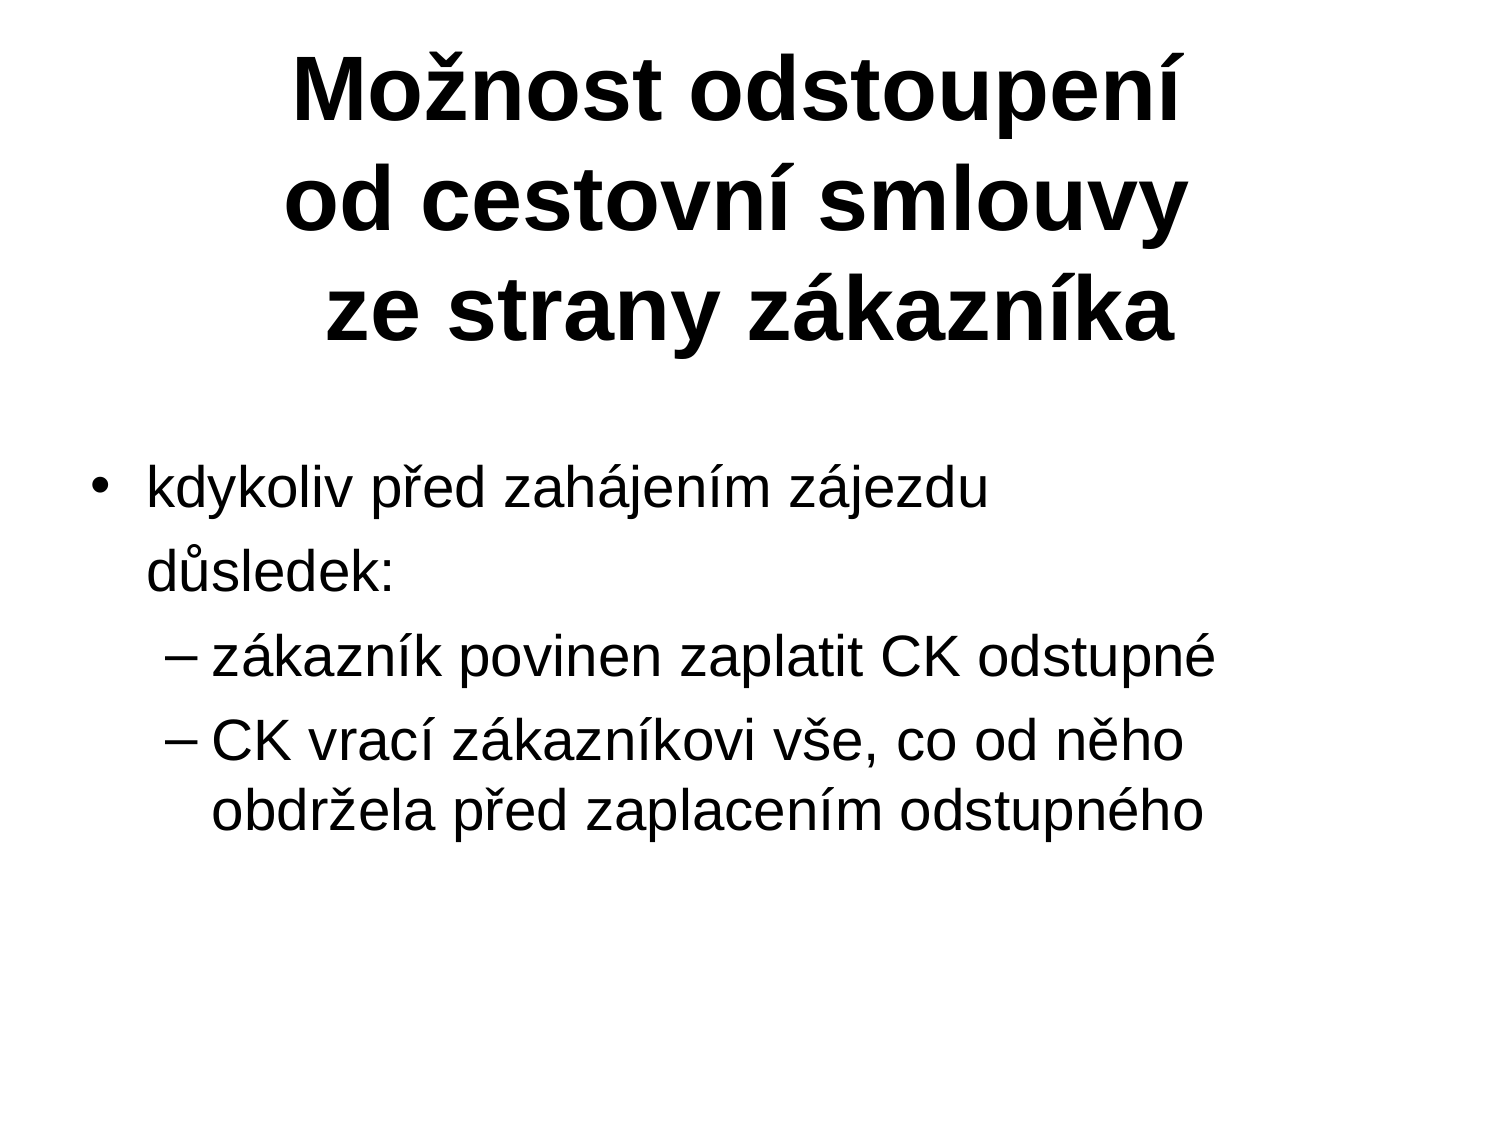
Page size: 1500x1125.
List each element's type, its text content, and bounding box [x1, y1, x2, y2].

list kdykoliv před zahájením zájezdu důsledek: zákazník povinen zaplatit CK odstupné CK vrací zákazníkovi vše, co od něho obdržela před zaplacením odstupného [75, 262, 1426, 1006]
title Možnost odstoupení od cestovní smlouvy ze strany zákazníka [75, 0, 1426, 262]
